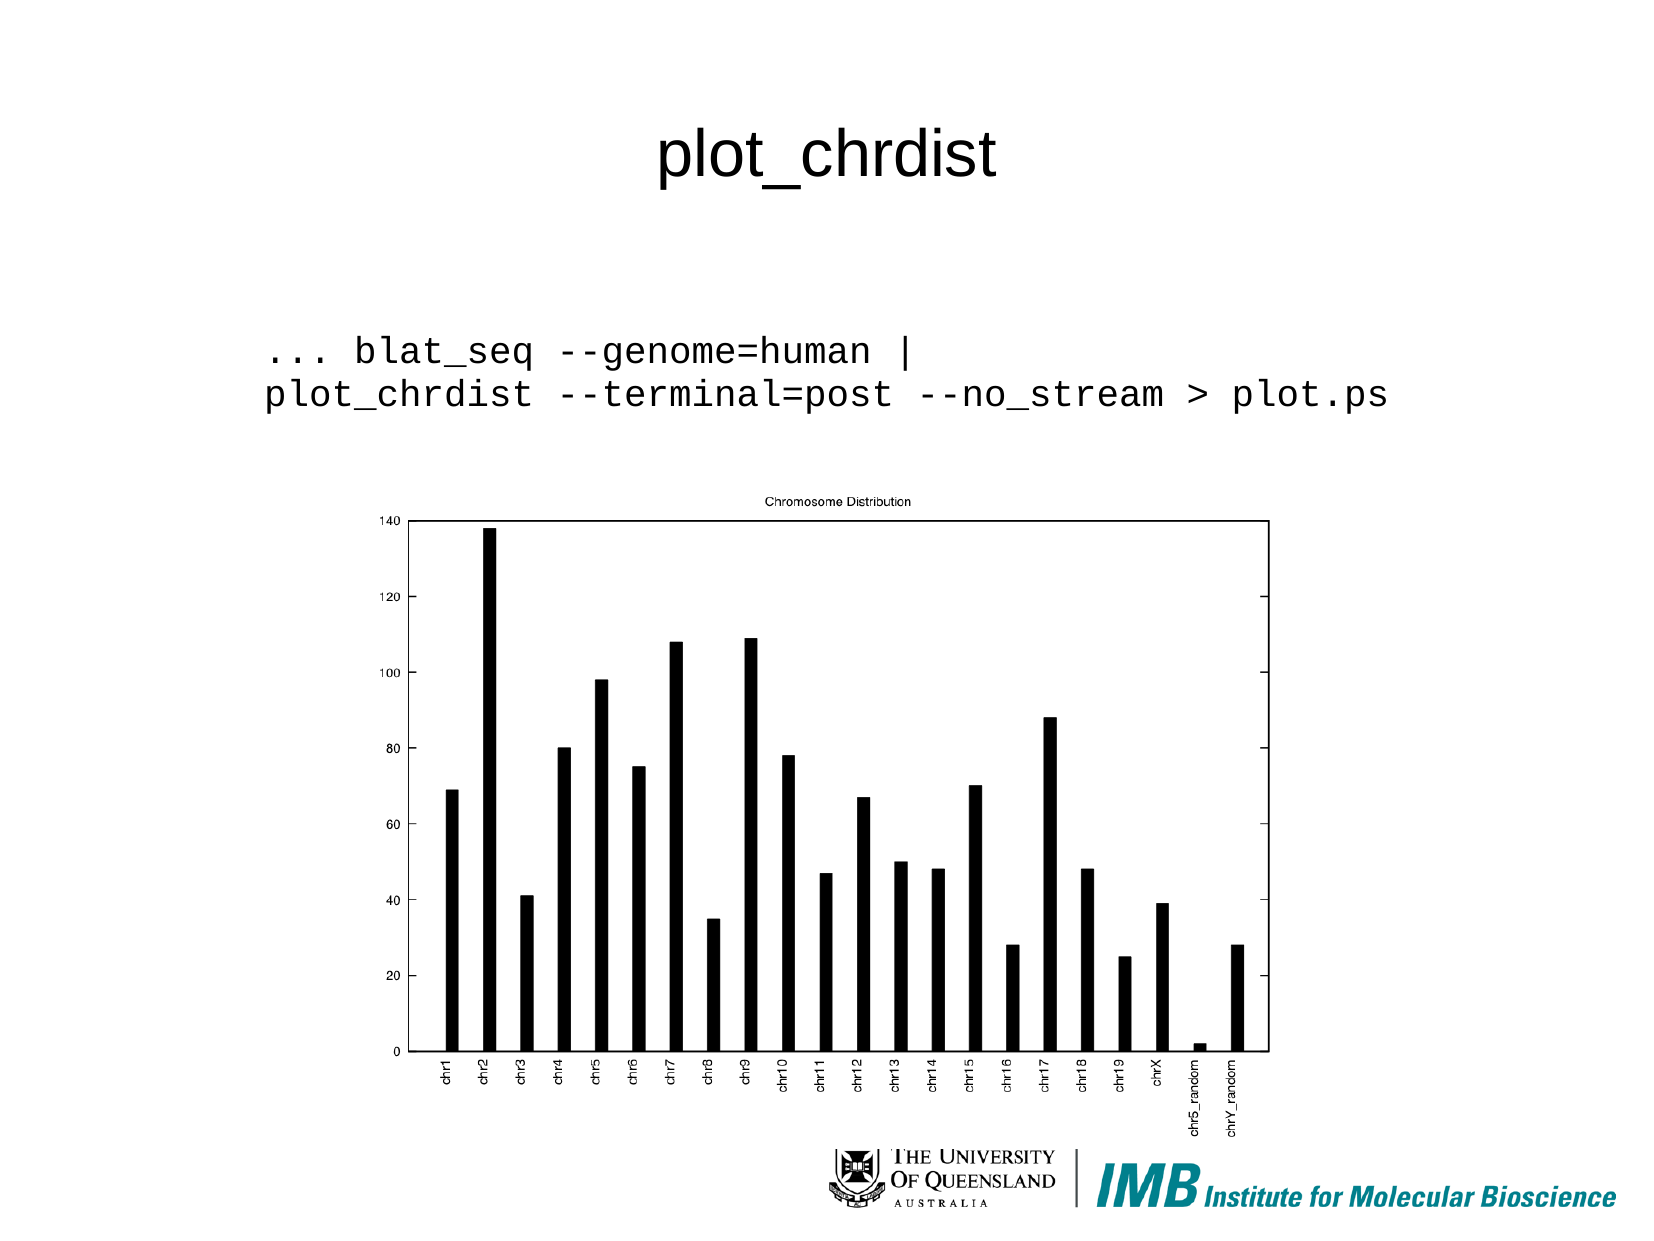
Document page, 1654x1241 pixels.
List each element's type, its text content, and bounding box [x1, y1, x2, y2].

picture [370, 472, 1618, 1211]
text_box ... blat_seq --genome=human | plot_chrdist --terminal=post --no_stream > plot.ps [249, 324, 1405, 426]
title plot_chrdist [82, 56, 1571, 250]
